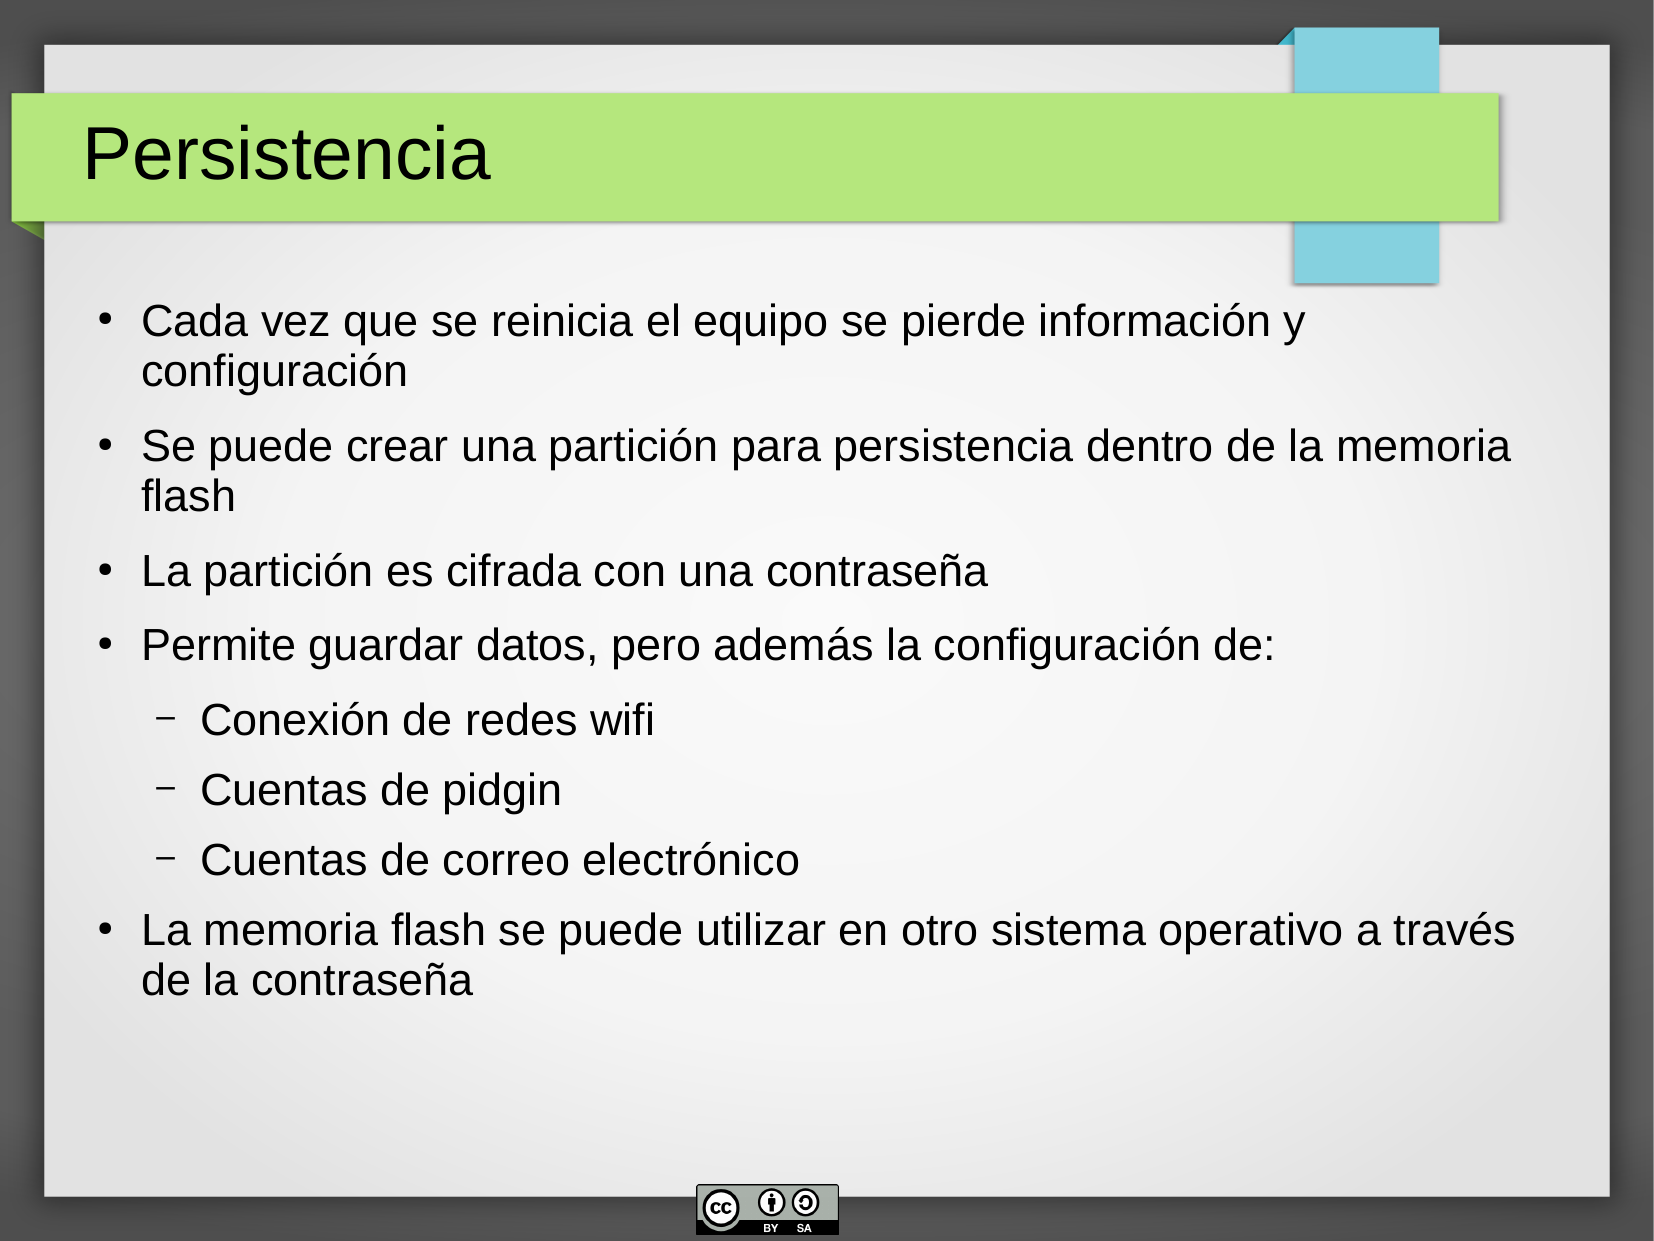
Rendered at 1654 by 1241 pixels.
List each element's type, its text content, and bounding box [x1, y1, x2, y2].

title Persistencia [82, 94, 1264, 213]
picture [0, 0, 1654, 1241]
list Cada vez que se reinicia el equipo se pierde información y configuración Se puede crear una partición para persistencia dentro de la memoria flash La partición es cifrada con una contraseña Permite guardar datos, pero además la configuración de: Conexión de redes wifi Cuentas de pidgin Cuentas de correo electrónico La memoria flash se puede utilizar en otro sistema operativo a través de la contraseña [82, 295, 1571, 1015]
